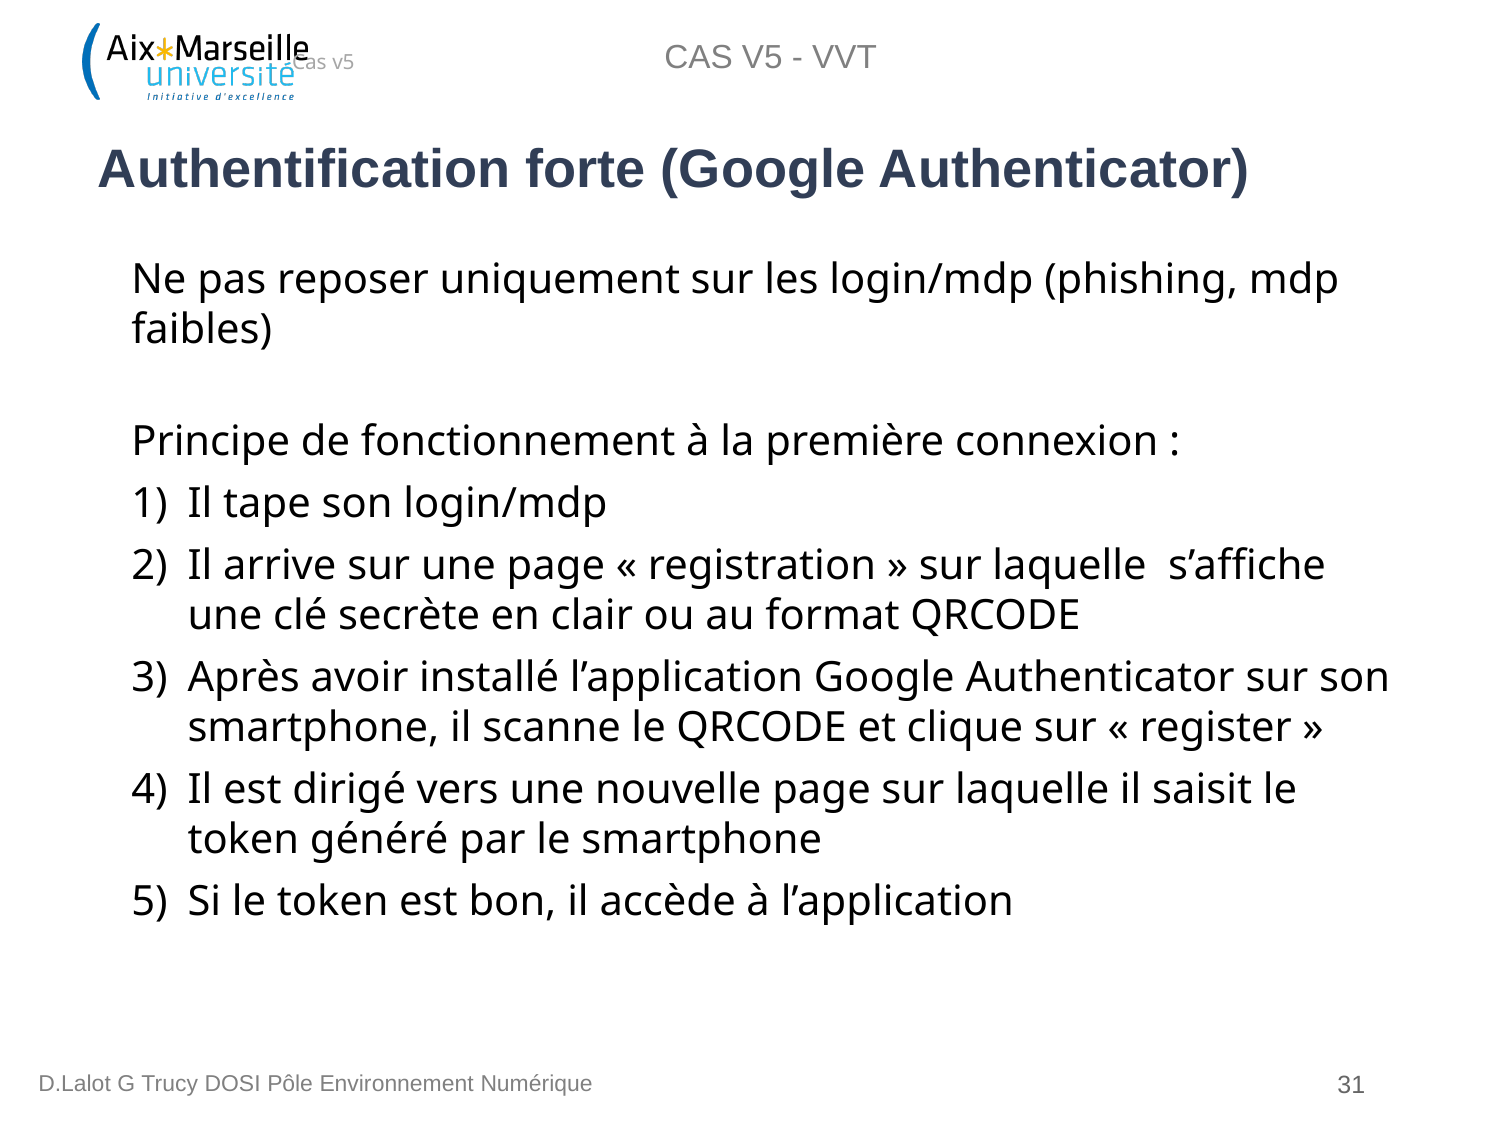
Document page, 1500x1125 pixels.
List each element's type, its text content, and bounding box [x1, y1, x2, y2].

picture [82, 23, 308, 100]
text_box Ne pas reposer uniquement sur les login/mdp (phishing, mdp faibles) Principe de fonctionnement à la première connexion : Il tape son login/mdp Il arrive sur une page « registration » sur laquelle s’affiche une clé secrète en clair ou au format QRCODE Après avoir installé l’application Google Authenticator sur son smartphone, il scanne le QRCODE et clique sur « register » Il est dirigé vers une nouvelle page sur laquelle il saisit le token généré par le smartphone Si le token est bon, il accède à l’application [131, 252, 1394, 1016]
text_box Authentification forte (Google Authenticator) [97, 132, 1425, 239]
text_box Cas v5 [277, 28, 1371, 94]
